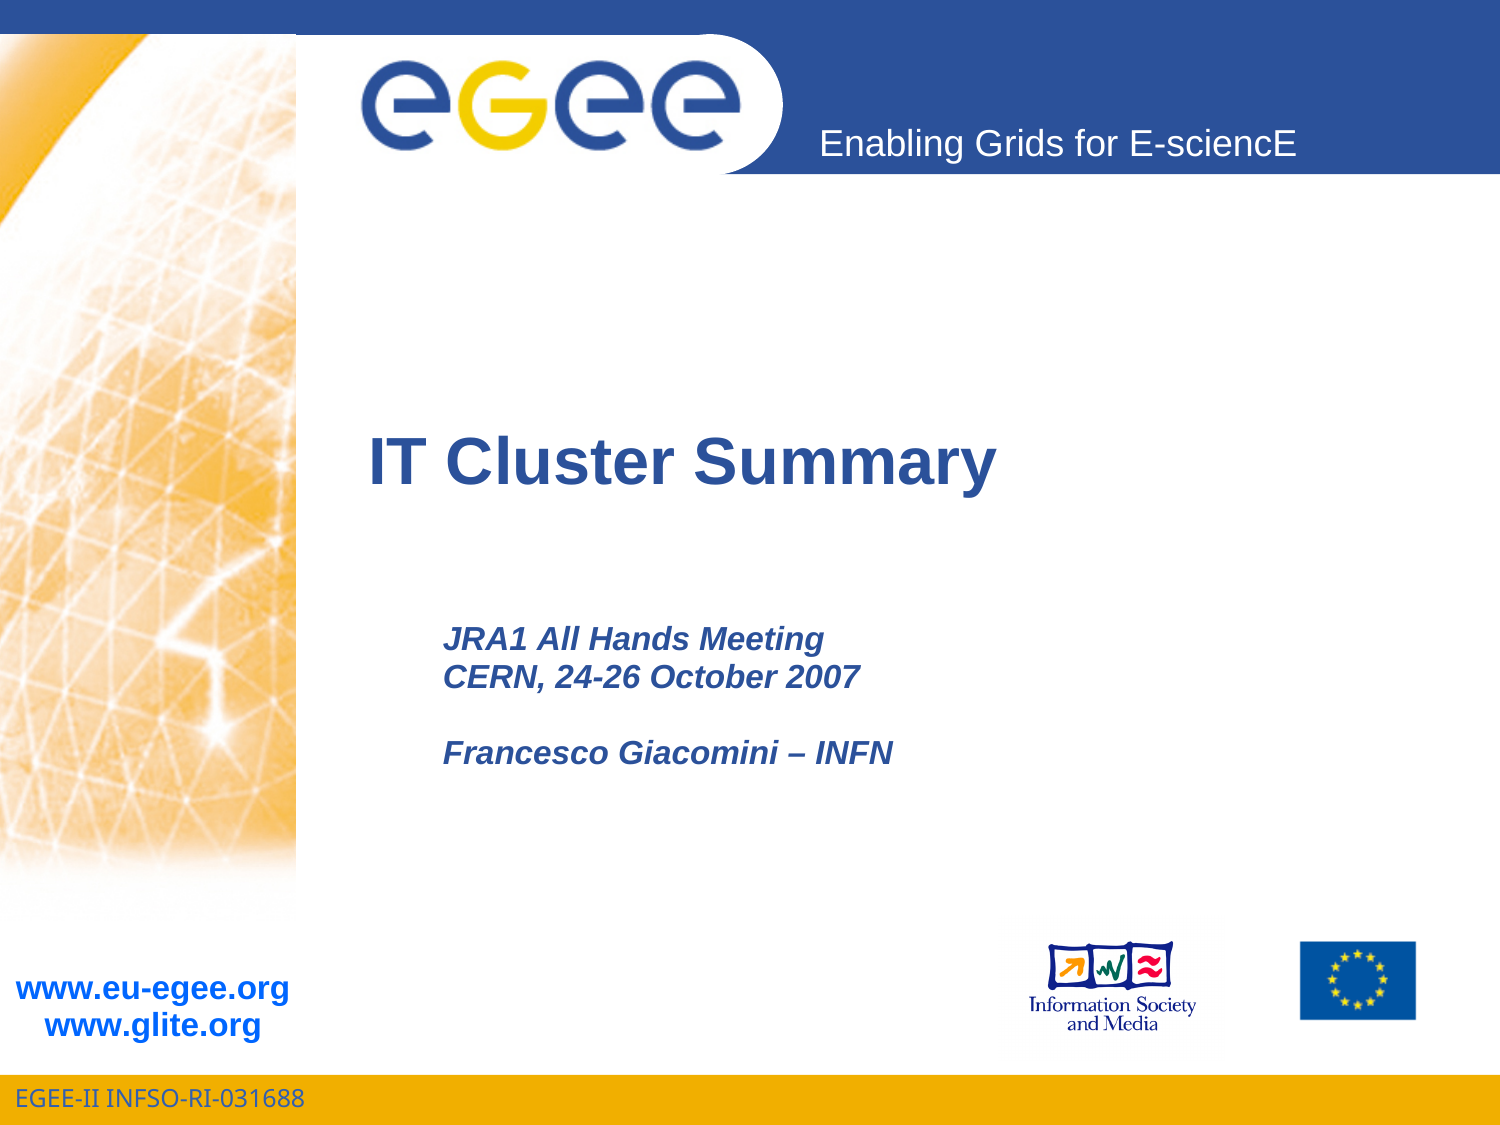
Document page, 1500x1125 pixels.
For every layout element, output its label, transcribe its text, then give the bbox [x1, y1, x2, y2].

title IT Cluster Summary [353, 409, 1423, 586]
picture [0, 34, 296, 921]
picture [355, 56, 748, 154]
subtitle JRA1 All Hands Meeting CERN, 24-26 October 2007 Francesco Giacomini – INFN [353, 619, 1423, 879]
picture [998, 915, 1225, 1061]
picture [1291, 934, 1424, 1028]
